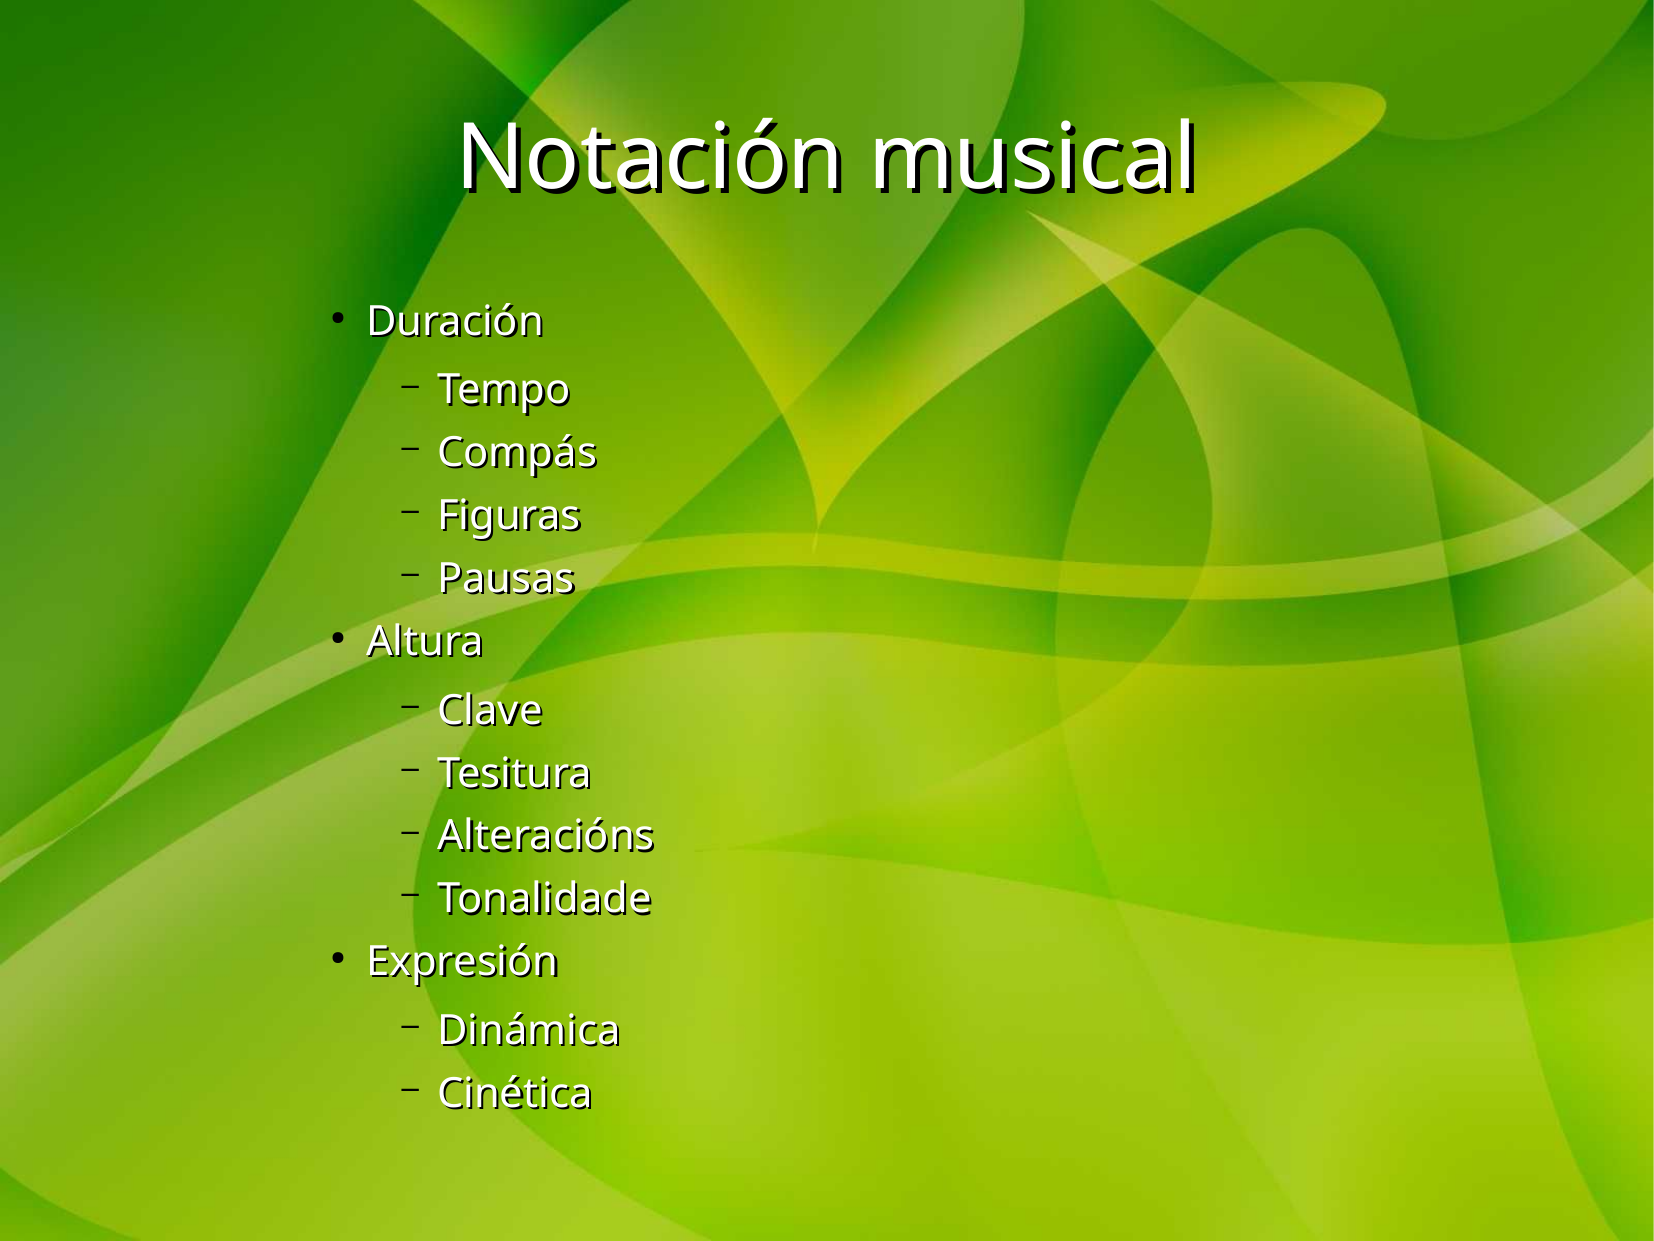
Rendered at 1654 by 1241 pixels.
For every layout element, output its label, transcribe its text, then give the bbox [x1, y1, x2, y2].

picture [0, 0, 1654, 1241]
title Notación musical [82, 56, 1571, 250]
list Duración Tempo Compás Figuras Pausas Altura Clave Tesitura Alteracións Tonalidade Expresión Dinámica Cinética [82, 290, 1571, 1094]
